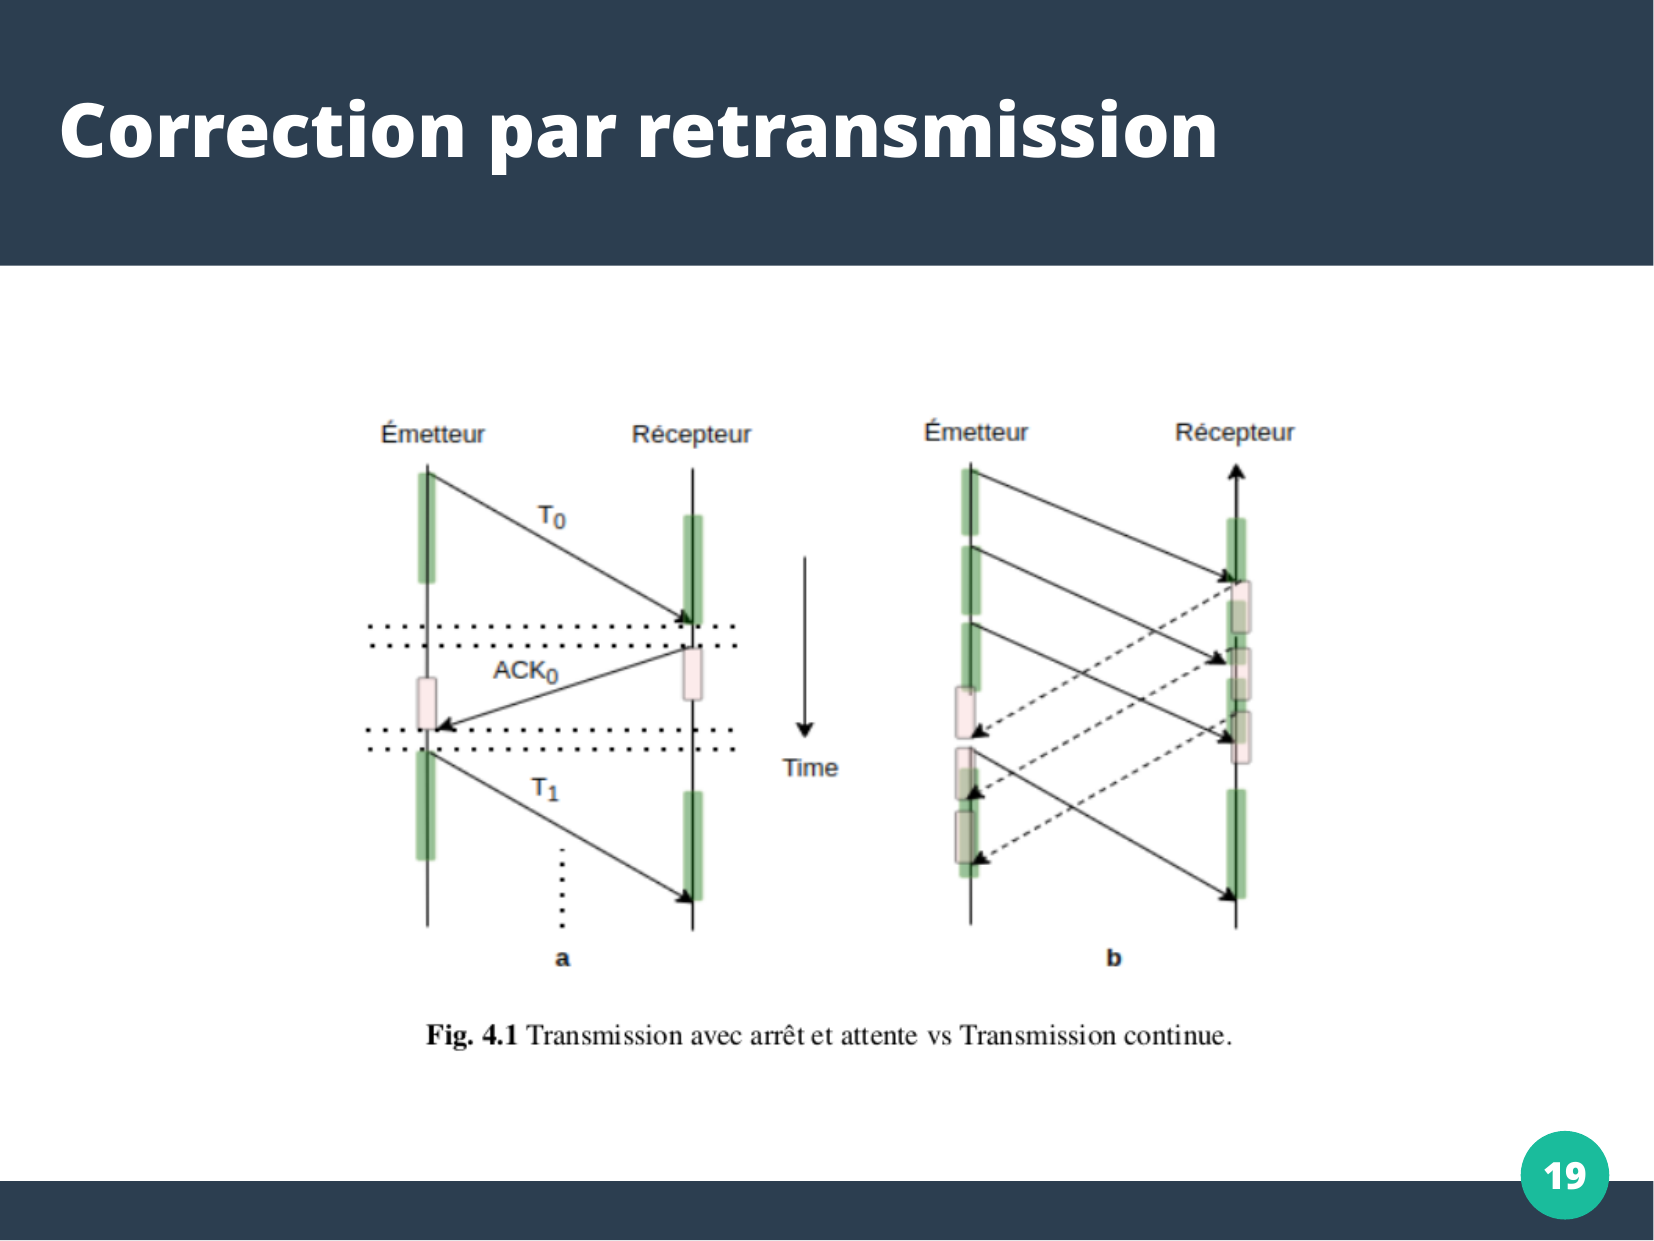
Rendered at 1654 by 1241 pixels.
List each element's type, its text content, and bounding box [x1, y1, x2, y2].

title Correction par retransmission [59, 49, 1595, 207]
picture [348, 399, 1312, 1087]
